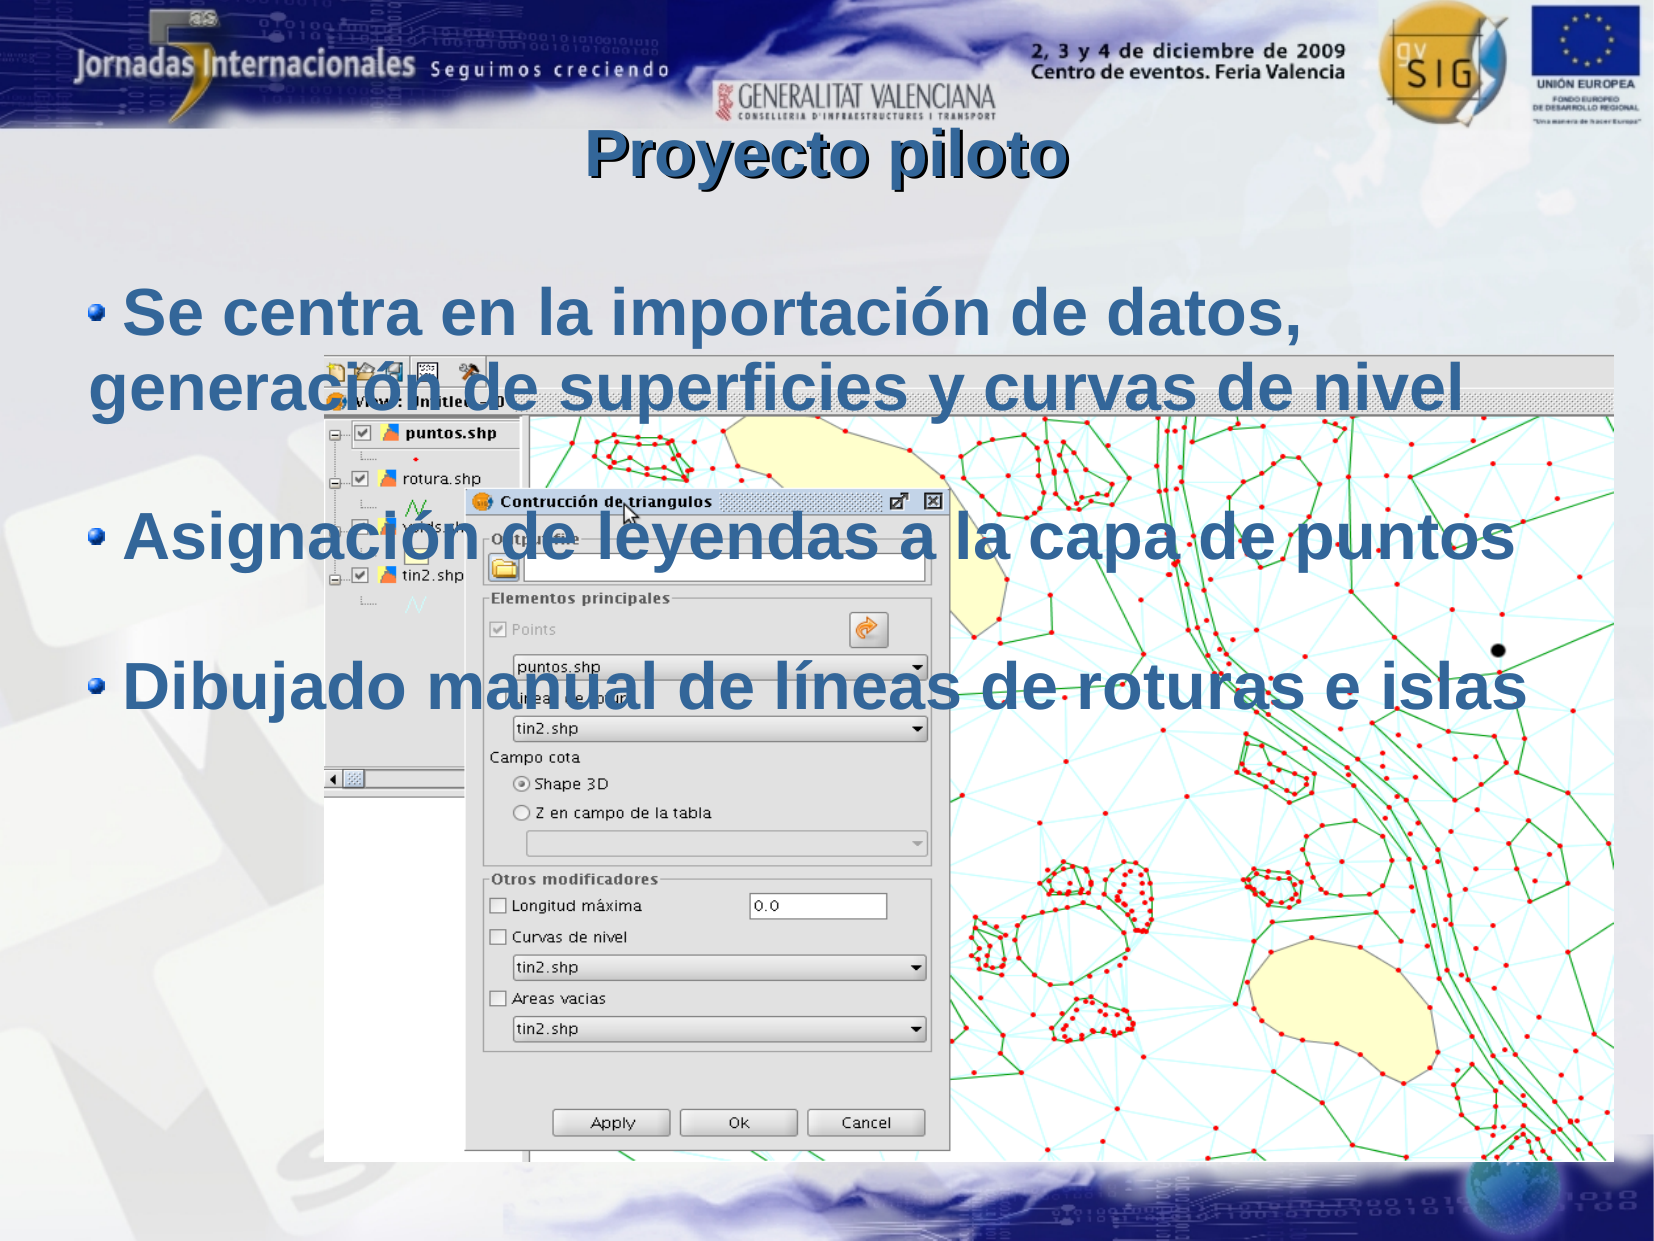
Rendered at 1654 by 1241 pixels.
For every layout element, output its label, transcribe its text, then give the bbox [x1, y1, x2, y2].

picture [0, 0, 1654, 1241]
title Proyecto piloto [82, 56, 1571, 250]
subtitle Se centra en la importación de datos, generación de superficies y curvas de nivel Asignación de leyendas a la capa de puntos Dibujado manual de líneas de roturas e islas [88, 260, 1565, 739]
